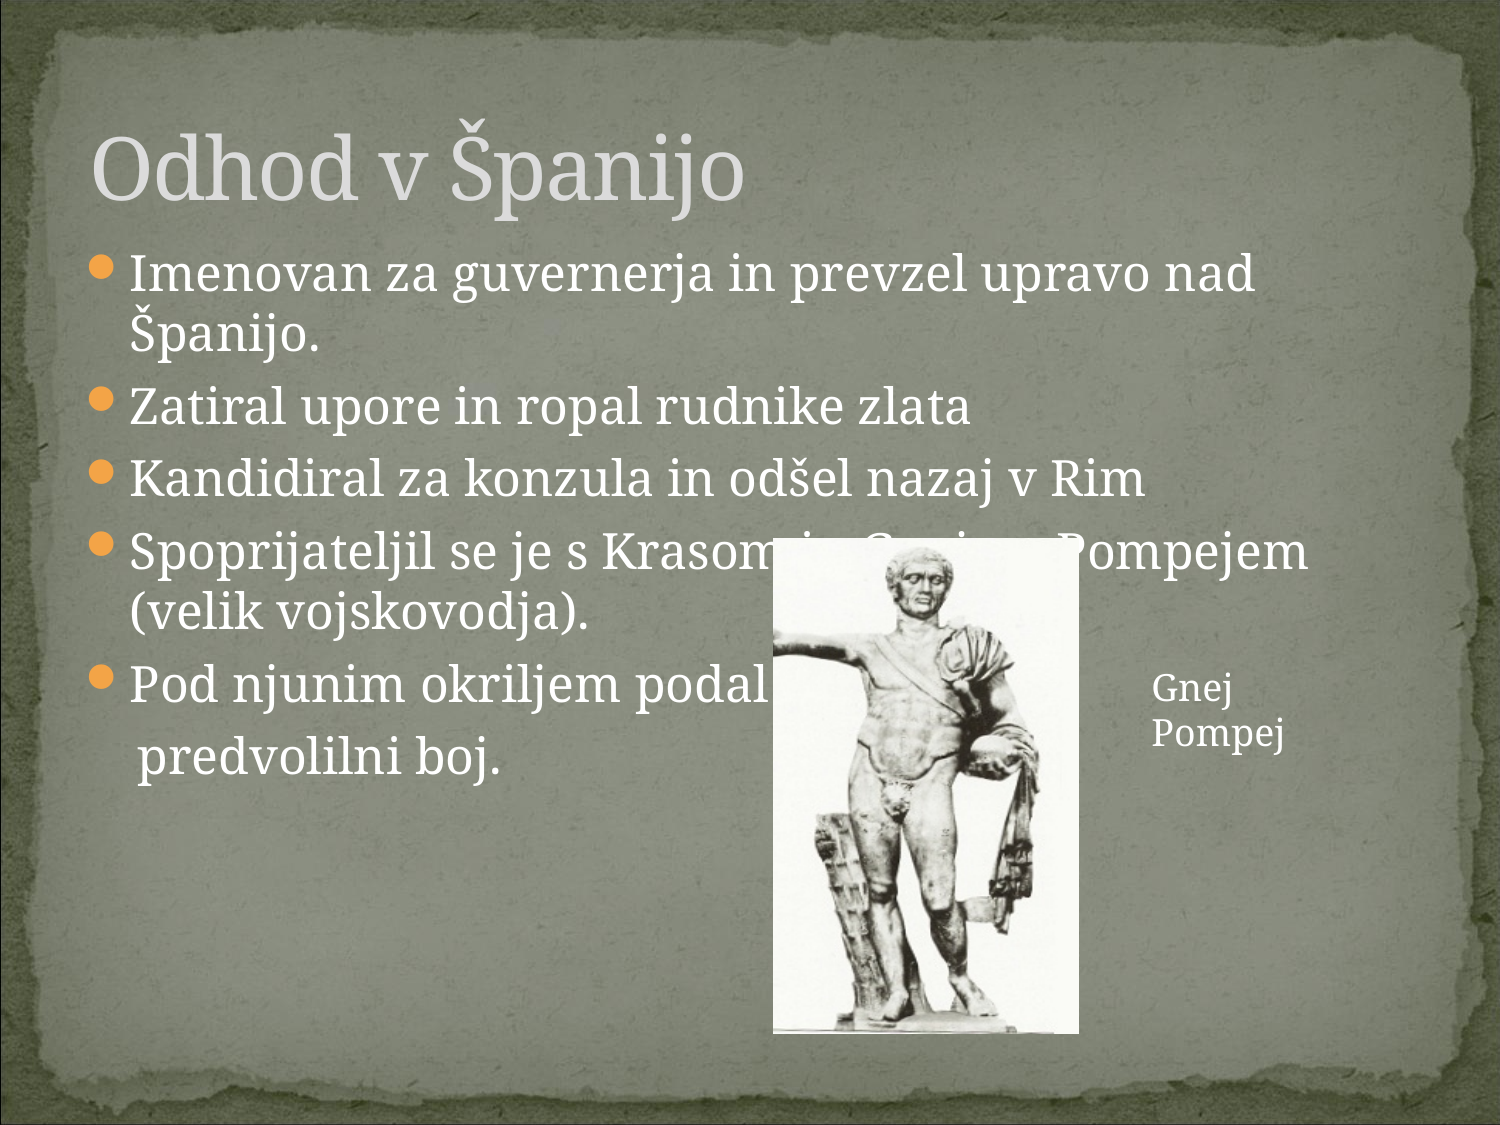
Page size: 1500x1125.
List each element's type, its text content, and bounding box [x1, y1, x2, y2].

title Odhod v Španijo [75, 24, 1425, 225]
list Imenovan za guvernerja in prevzel upravo nad Španijo. Zatiral upore in ropal rudnike zlata Kandidiral za konzula in odšel nazaj v Rim Spoprijateljil se je s Krasom in Gnejem Pompejem (velik vojskovodja). Pod njunim okriljem podal v predvolilni boj. [70, 234, 1449, 1050]
picture [0, 0, 1500, 1125]
text_box Gnej Pompej [1136, 656, 1302, 762]
